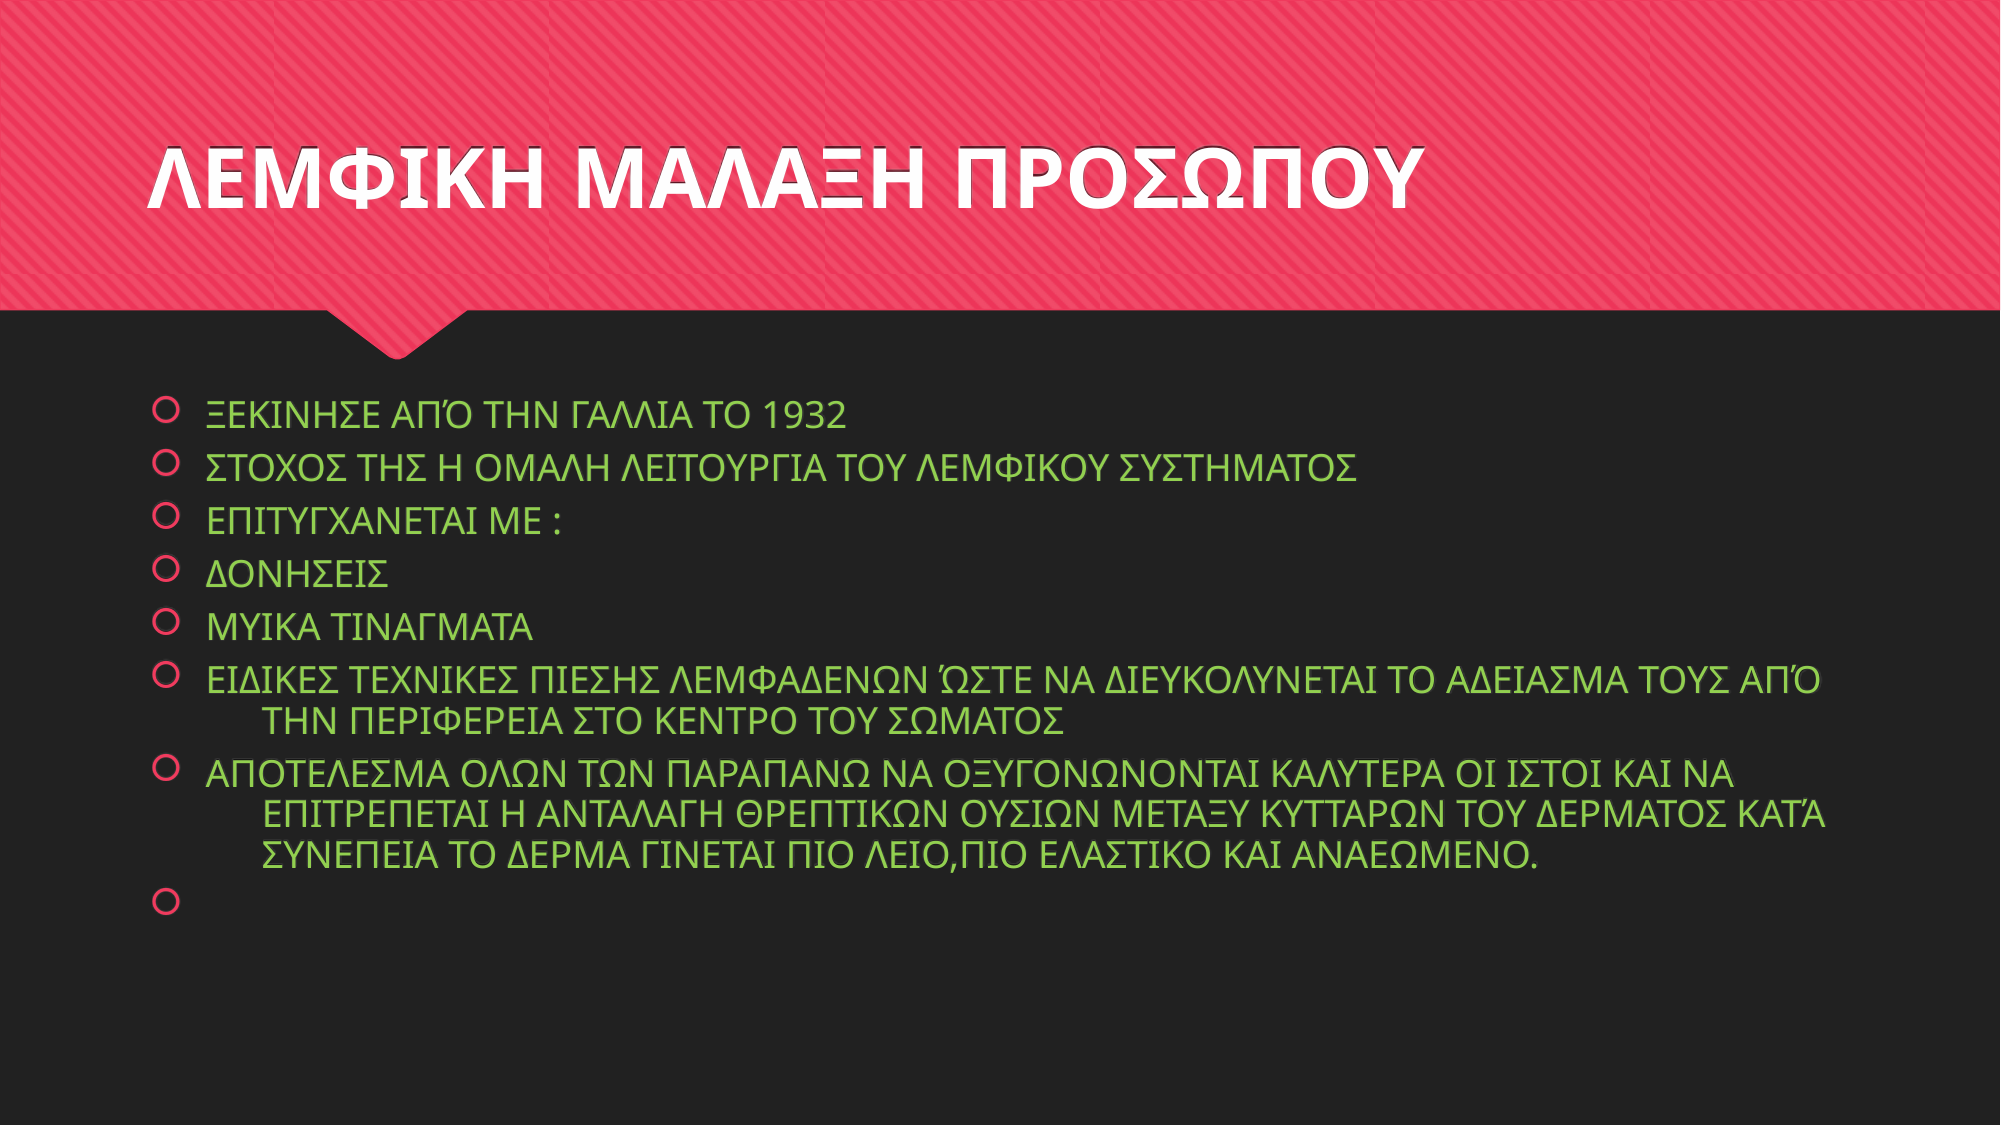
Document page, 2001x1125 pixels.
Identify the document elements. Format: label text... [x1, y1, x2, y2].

title ΛΕΜΦΙΚΗ ΜΑΛΑΞΗ ΠΡΟΣΩΠΟΥ [132, 73, 1868, 233]
list ΞΕΚΙΝΗΣΕ ΑΠΌ ΤΗΝ ΓΑΛΛΙΑ ΤΟ 1932 ΣΤΟΧΟΣ ΤΗΣ Η ΟΜΑΛΗ ΛΕΙΤΟΥΡΓΙΑ ΤΟΥ ΛΕΜΦΙΚΟΥ ΣΥΣΤΗΜΑΤΟΣ ΕΠΙΤΥΓΧΑΝΕΤΑΙ ΜΕ : ΔΟΝΗΣΕΙΣ ΜΥΙΚΑ ΤΙΝΑΓΜΑΤΑ ΕΙΔΙΚΕΣ ΤΕΧΝΙΚΕΣ ΠΙΕΣΗΣ ΛΕΜΦΑΔΕΝΩΝ ΏΣΤΕ ΝΑ ΔΙΕΥΚΟΛΥΝΕΤΑΙ ΤΟ ΑΔΕΙΑΣΜΑ ΤΟΥΣ ΑΠΌ ΤΗΝ ΠΕΡΙΦΕΡΕΙΑ ΣΤΟ ΚΕΝΤΡΟ ΤΟΥ ΣΩΜΑΤΟΣ ΑΠΟΤΕΛΕΣΜΑ ΟΛΩΝ ΤΩΝ ΠΑΡΑΠΑΝΩ ΝΑ ΟΞΥΓΟΝΩΝΟΝΤΑΙ ΚΑΛΥΤΕΡΑ ΟΙ ΙΣΤΟΙ ΚΑΙ ΝΑ ΕΠΙΤΡΕΠΕΤΑΙ Η ΑΝΤΑΛΑΓΗ ΘΡΕΠΤΙΚΩΝ ΟΥΣΙΩΝ ΜΕΤΑΞΥ ΚΥΤΤΑΡΩΝ ΤΟΥ ΔΕΡΜΑΤΟΣ ΚΑΤΆ ΣΥΝΕΠΕΙΑ ΤΟ ΔΕΡΜΑ ΓΙΝΕΤΑΙ ΠΙΟ ΛΕΙΟ,ΠΙΟ ΕΛΑΣΤΙΚΟ ΚΑΙ ΑΝΑΕΩΜΕΝΟ. [134, 364, 1866, 962]
